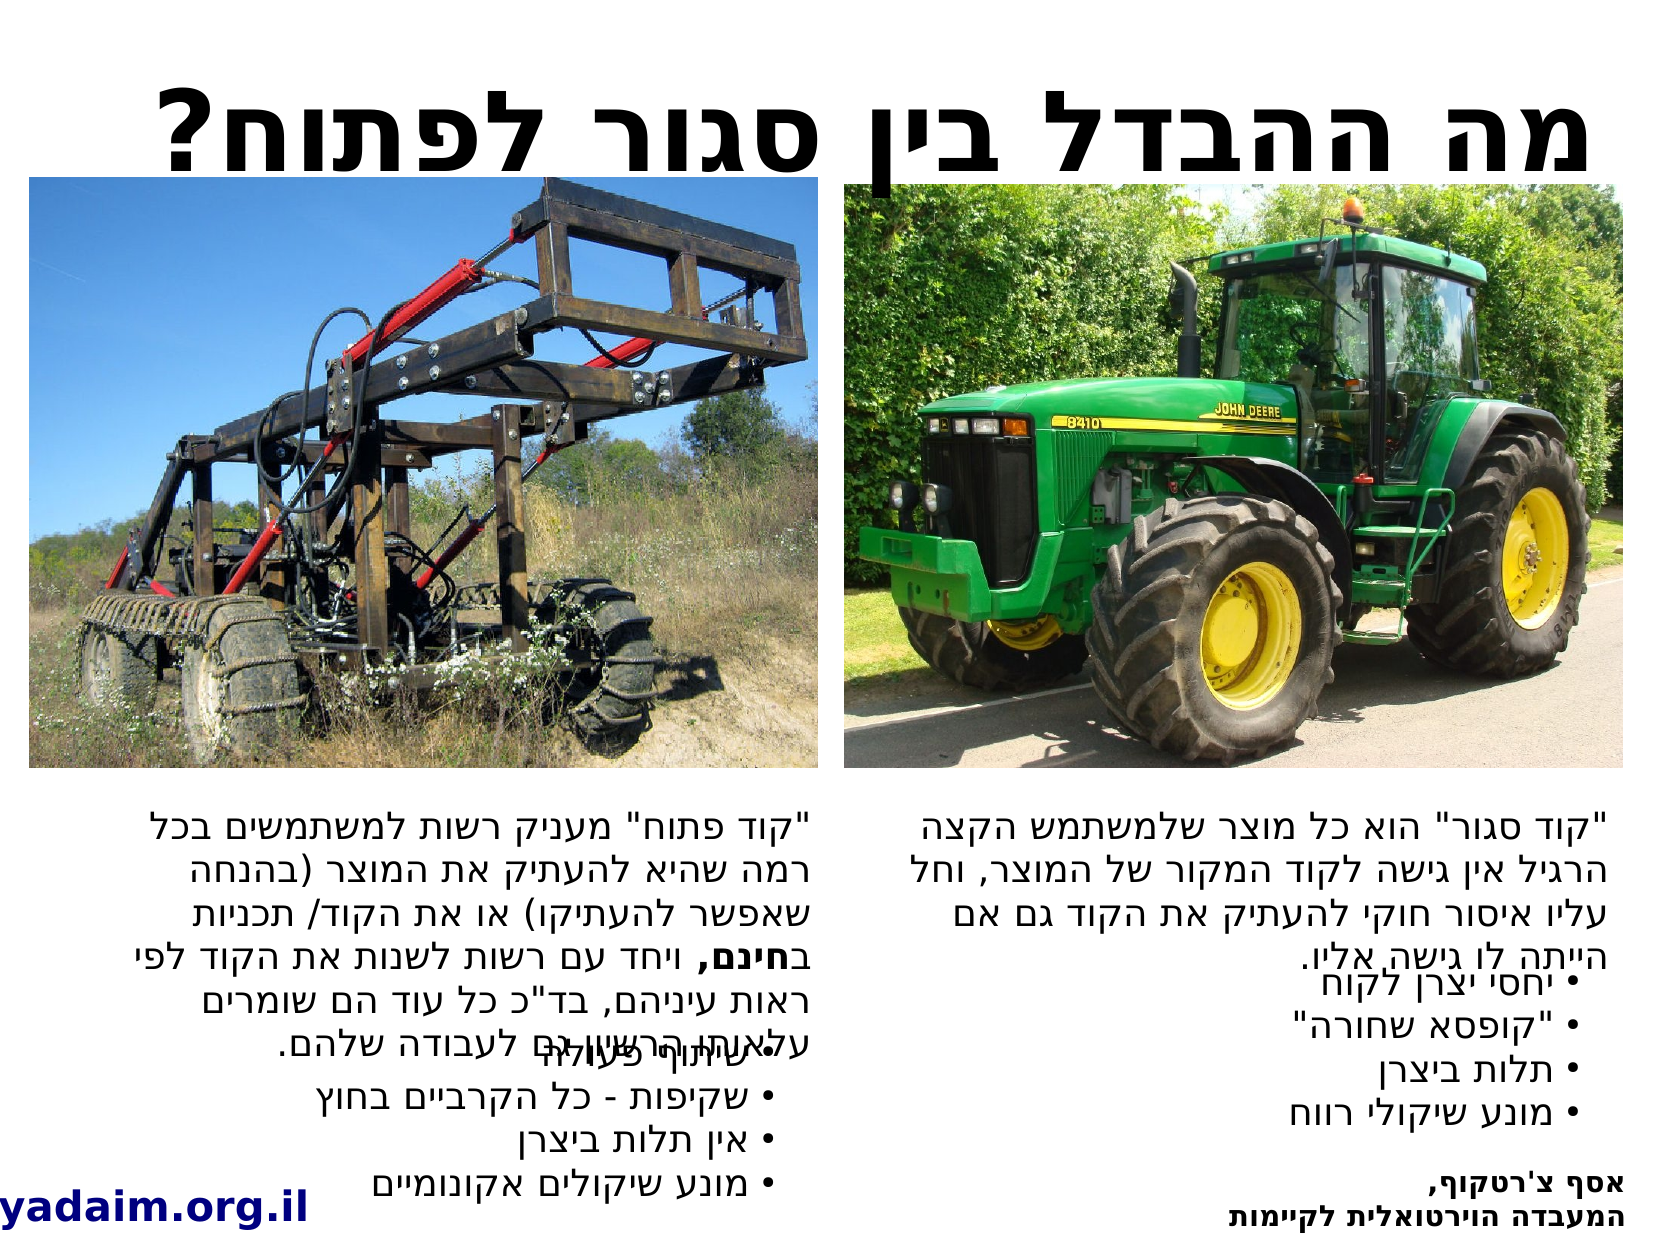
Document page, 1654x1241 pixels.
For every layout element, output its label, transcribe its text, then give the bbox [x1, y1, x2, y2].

text_box יחסי יצרן לקוח "קופסא שחורה" תלות ביצרן מונע שיקולי רווח [1308, 952, 1595, 1134]
text_box שיתוף פעולה שקיפות - כל הקרביים בחוץ אין תלות ביצרן מונע שיקולים אקונומיים [347, 1023, 790, 1205]
text_box "קוד סגור" הוא כל מוצר שלמשתמש הקצה הרגיל אין גישה לקוד המקור של המוצר, וחל עליו איסור חוקי להעתיק את הקוד גם אם הייתה לו גישה אליו. [856, 797, 1625, 1004]
text_box אסף צ'רטקוף, המעבדה הוירטואלית לקיימות [1181, 1157, 1641, 1238]
text_box bayadaim.org.il [13, 1175, 324, 1237]
picture [844, 184, 1623, 768]
text_box מה ההבדל בין סגור לפתוח? [245, 59, 1613, 198]
text_box "קוד פתוח" מעניק רשות למשתמשים בכל רמה שהיא להעתיק את המוצר (בהנחה שאפשר להעתיקו) או את הקוד/ תכניות בחינם, ויחד עם רשות לשנות את הקוד לפי ראות עיניהם, בד"כ כל עוד הם שומרים עלאותו הרשיון גם לעבודה שלהם. [59, 797, 827, 1020]
picture [29, 177, 818, 768]
